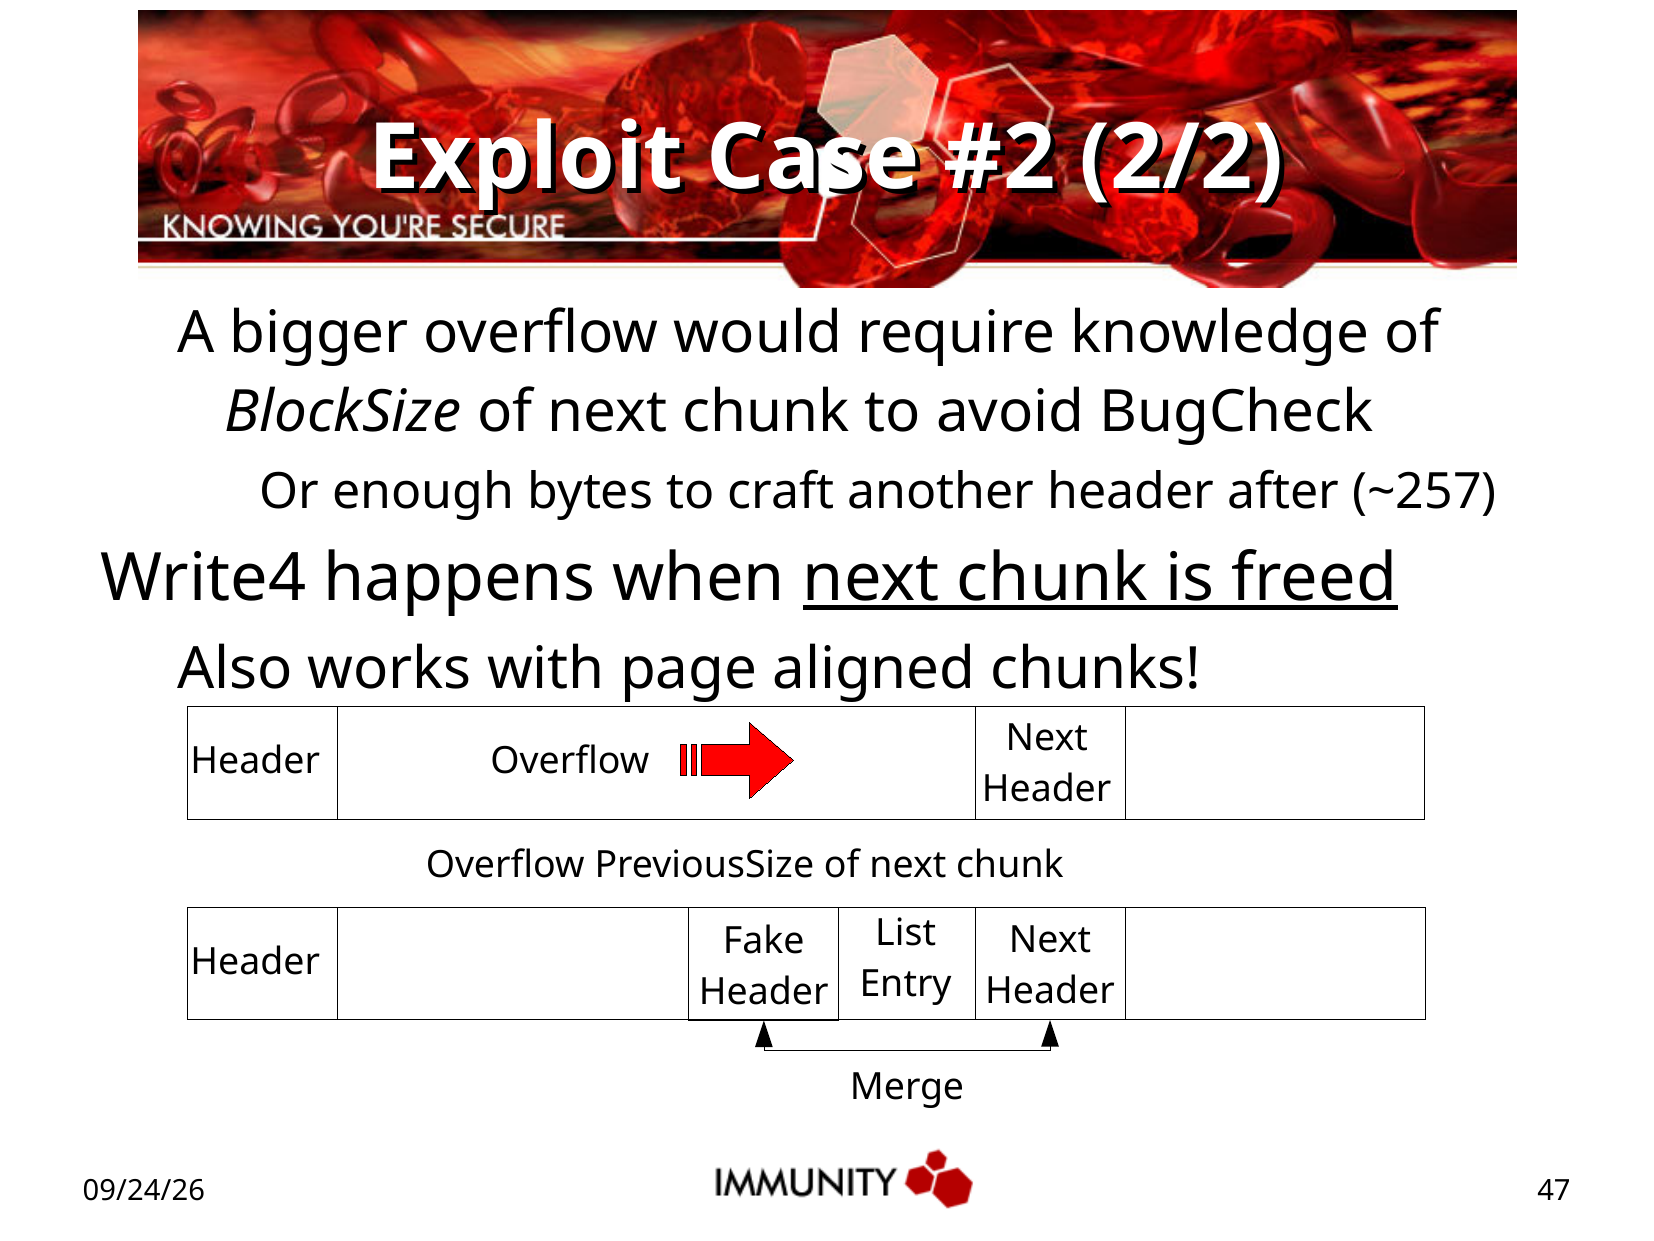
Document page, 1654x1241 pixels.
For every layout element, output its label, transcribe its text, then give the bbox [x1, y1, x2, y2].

picture [694, 1130, 984, 1235]
text_box [691, 744, 697, 776]
text_box [681, 744, 687, 776]
text_box Next Header [967, 702, 1136, 830]
text_box Next Header [979, 907, 1126, 1020]
text_box Merge [835, 1052, 985, 1126]
list A bigger overflow would require knowledge of BlockSize of next chunk to avoid BugCheck Or enough bytes to craft another header after (~257) Write4 happens when next chunk is freed Also works with page aligned chunks! [82, 290, 1571, 1094]
text_box Overflow [475, 726, 681, 800]
title Exploit Case #2 (2/2) [82, 56, 1571, 250]
picture [138, 250, 1517, 288]
text_box Header [175, 726, 345, 800]
picture [138, 10, 1517, 56]
text_box Fake Header [688, 907, 839, 1021]
text_box [701, 722, 794, 799]
text_box Overflow PreviousSize of next chunk [411, 830, 1198, 904]
text_box List Entry [844, 904, 979, 1030]
text_box Header [175, 927, 345, 1001]
